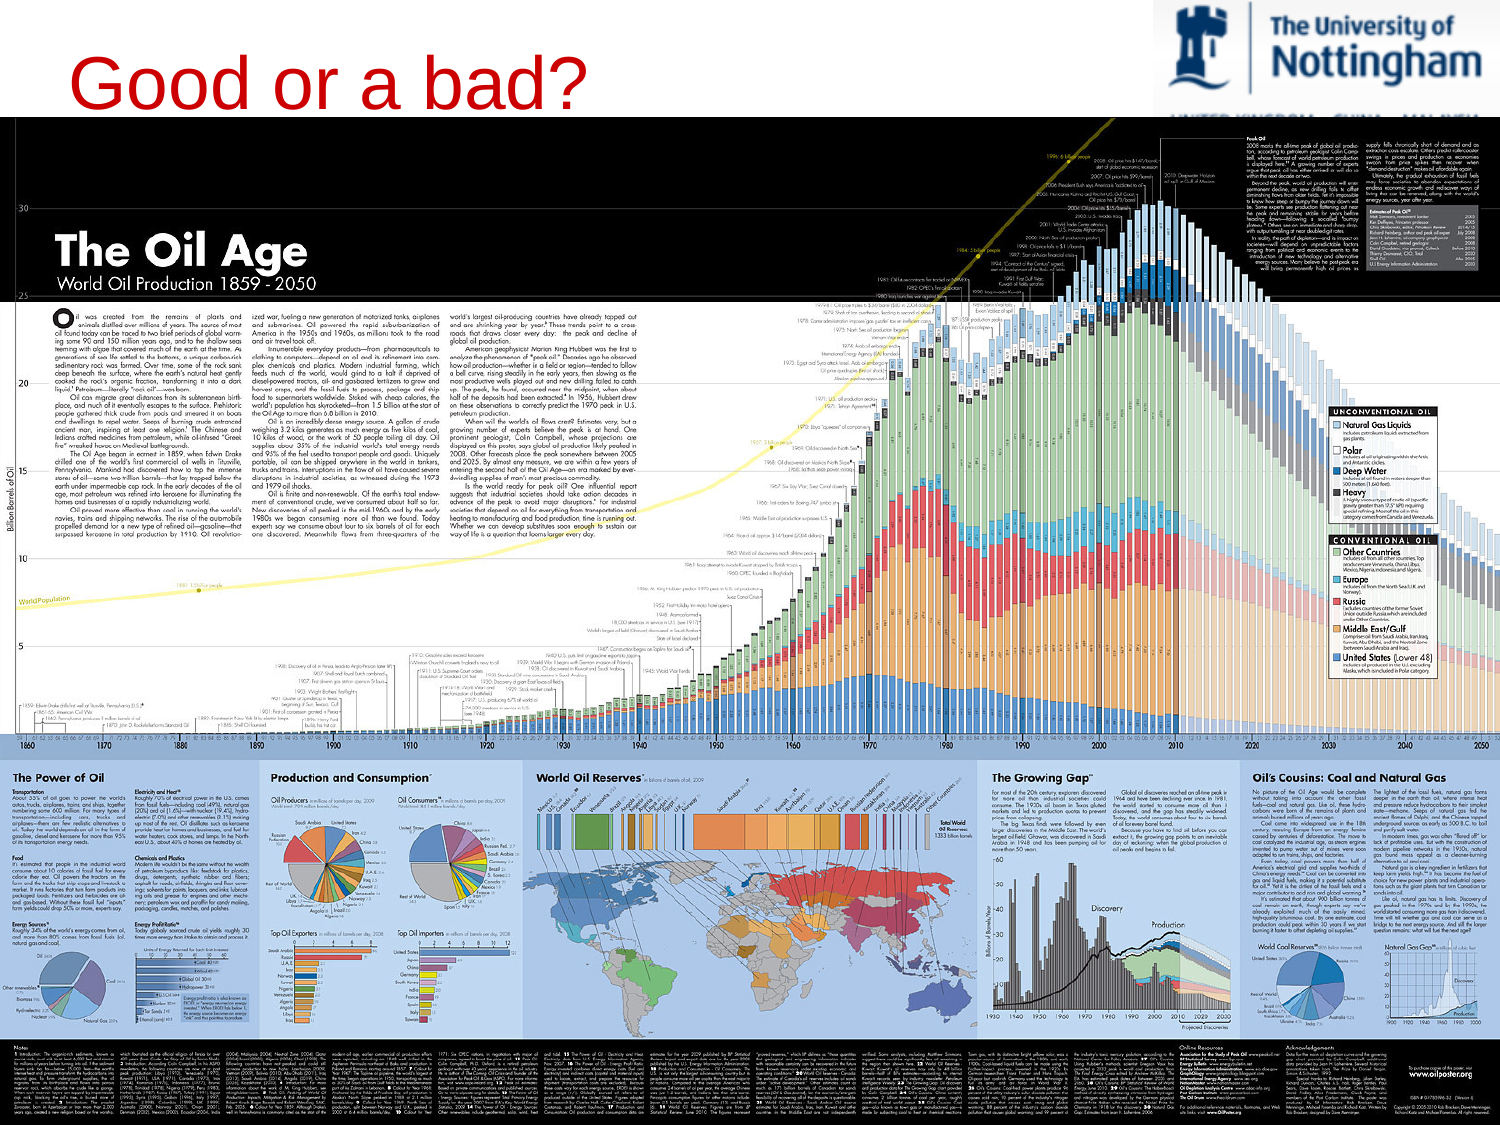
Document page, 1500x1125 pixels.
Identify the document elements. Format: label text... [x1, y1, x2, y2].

text_box Good or a bad? [53, 33, 1126, 217]
picture [0, 0, 1500, 1125]
